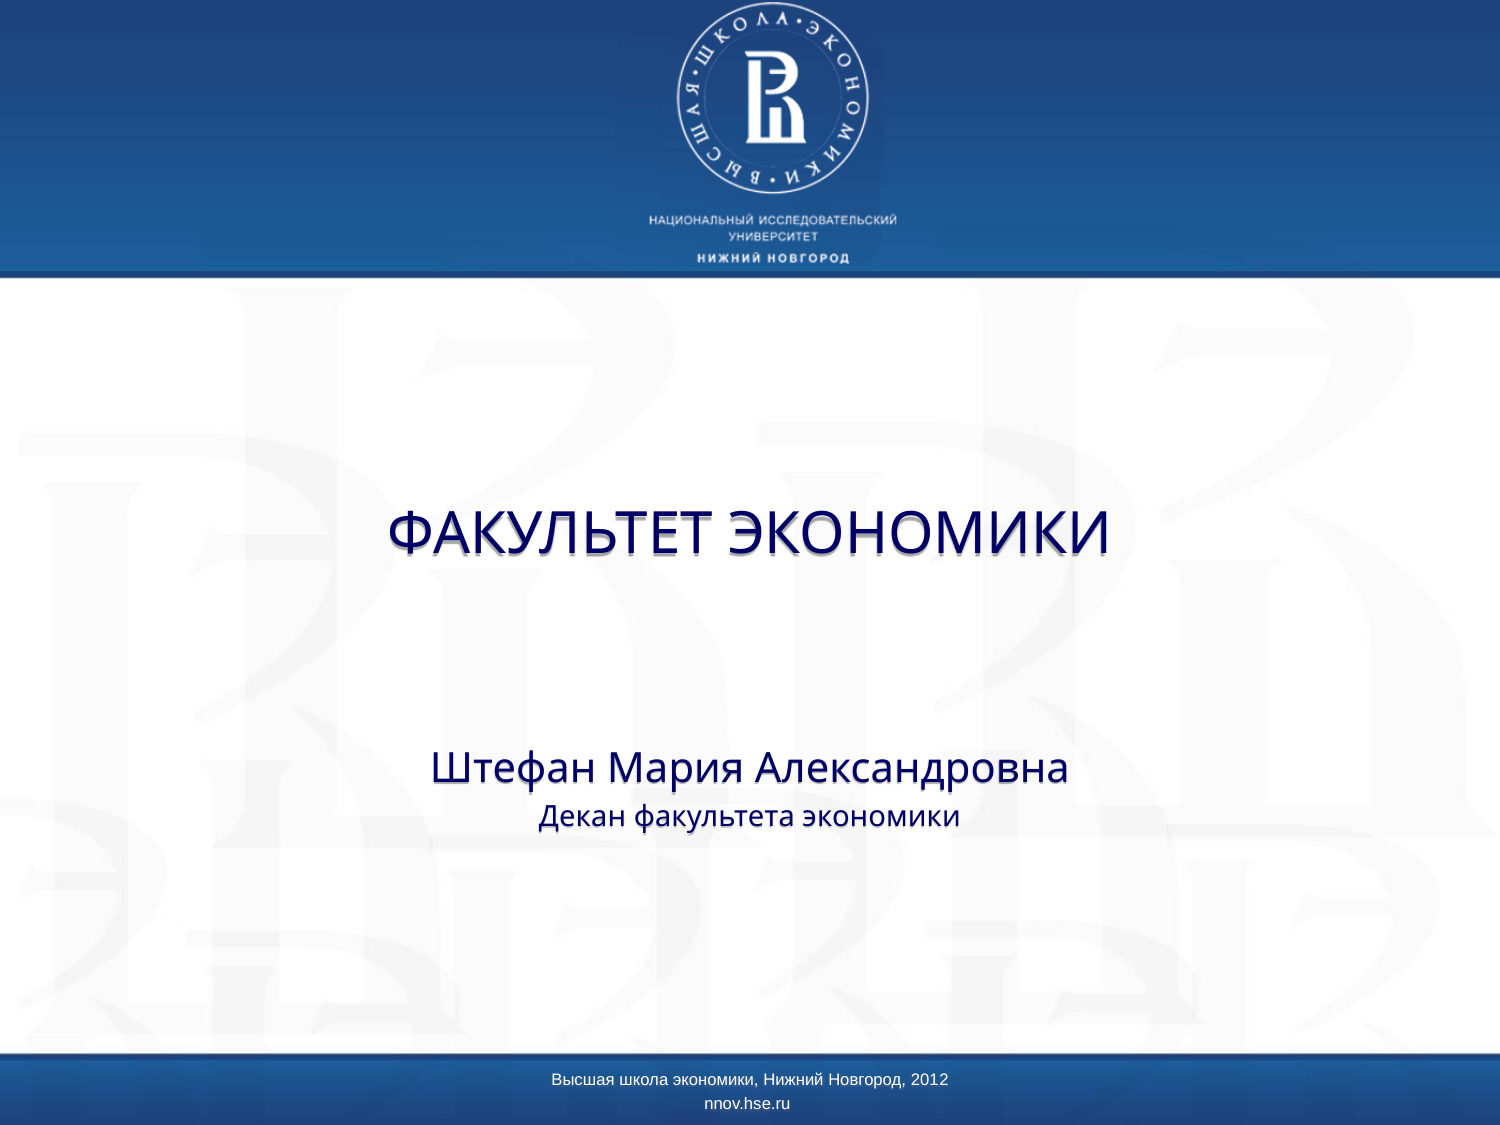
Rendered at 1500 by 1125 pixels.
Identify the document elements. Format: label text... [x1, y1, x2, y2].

text_box Штефан Мария Александровна Декан факультета экономики [225, 733, 1275, 882]
text_box Высшая школа экономики, Нижний Новгород, 2012 nnov.hse.ru [225, 1060, 1276, 1119]
text_box ФАКУЛЬТЕТ ЭКОНОМИКИ [113, 349, 1388, 712]
